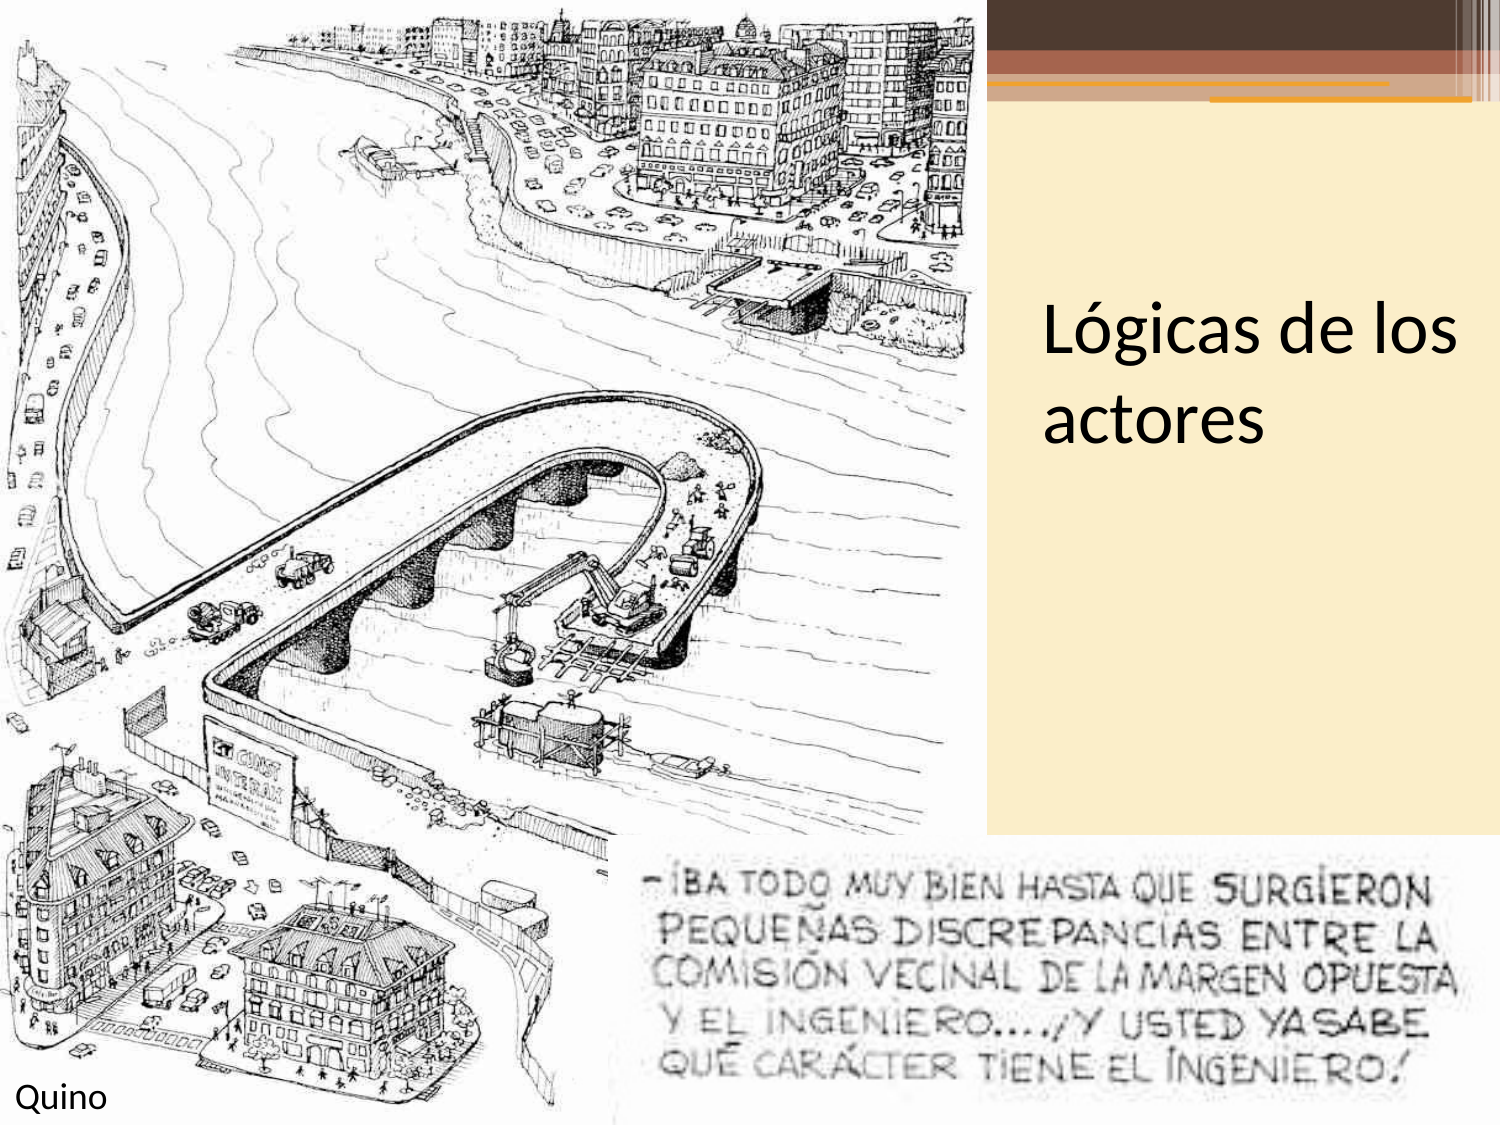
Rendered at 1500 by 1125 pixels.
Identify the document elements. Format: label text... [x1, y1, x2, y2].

text_box Quino [0, 1064, 378, 1125]
picture [0, 0, 1500, 1125]
text_box Lógicas de los actores [1027, 271, 1500, 467]
